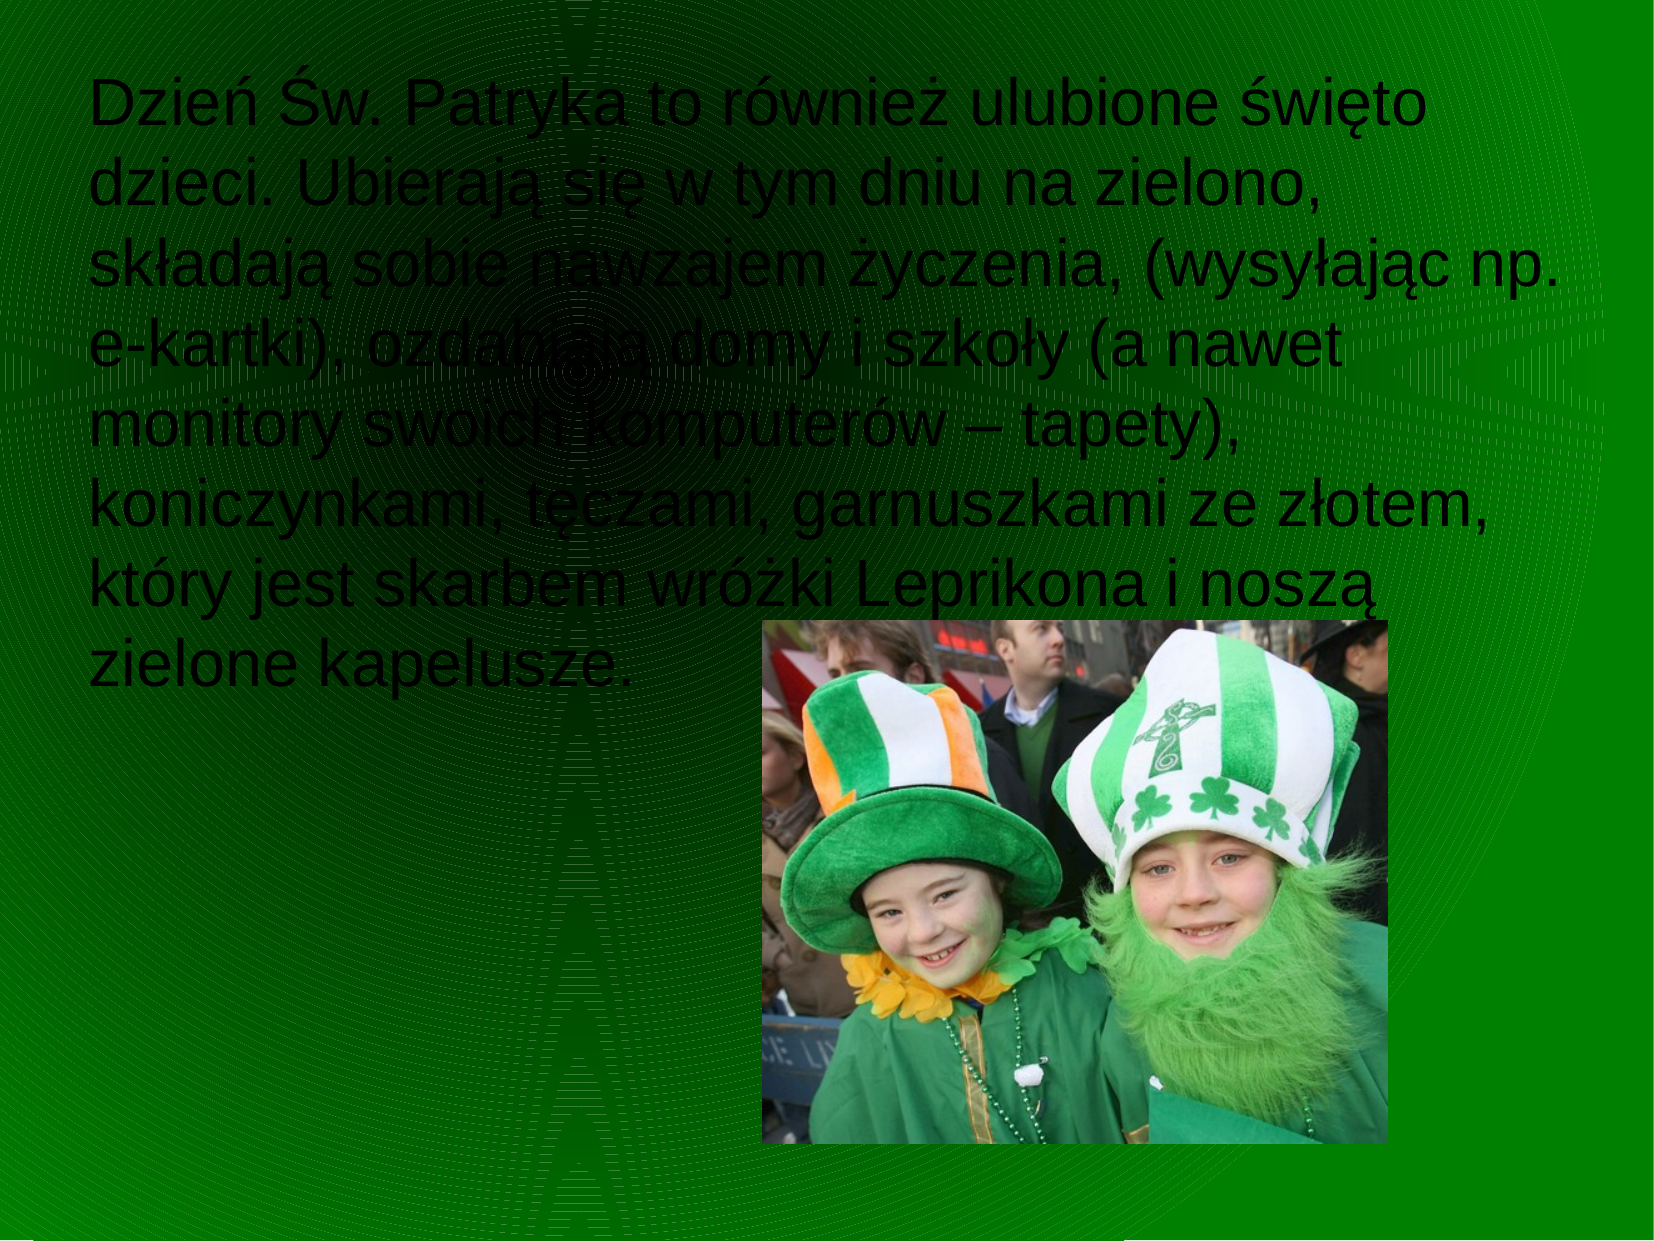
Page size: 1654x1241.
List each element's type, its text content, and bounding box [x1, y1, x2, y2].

list Dzień Św. Patryka to również ulubione święto dzieci. Ubierają się w tym dniu na zielono, składają sobie nawzajem życzenia, (wysyłając np. e-kartki), ozdabiają domy i szkoły (a nawet monitory swoich komputerów – tapety), koniczynkami, tęczami, garnuszkami ze złotem, który jest skarbem wróżki Leprikona i noszą zielone kapelusze. [88, 59, 1577, 878]
picture [762, 620, 1388, 1144]
